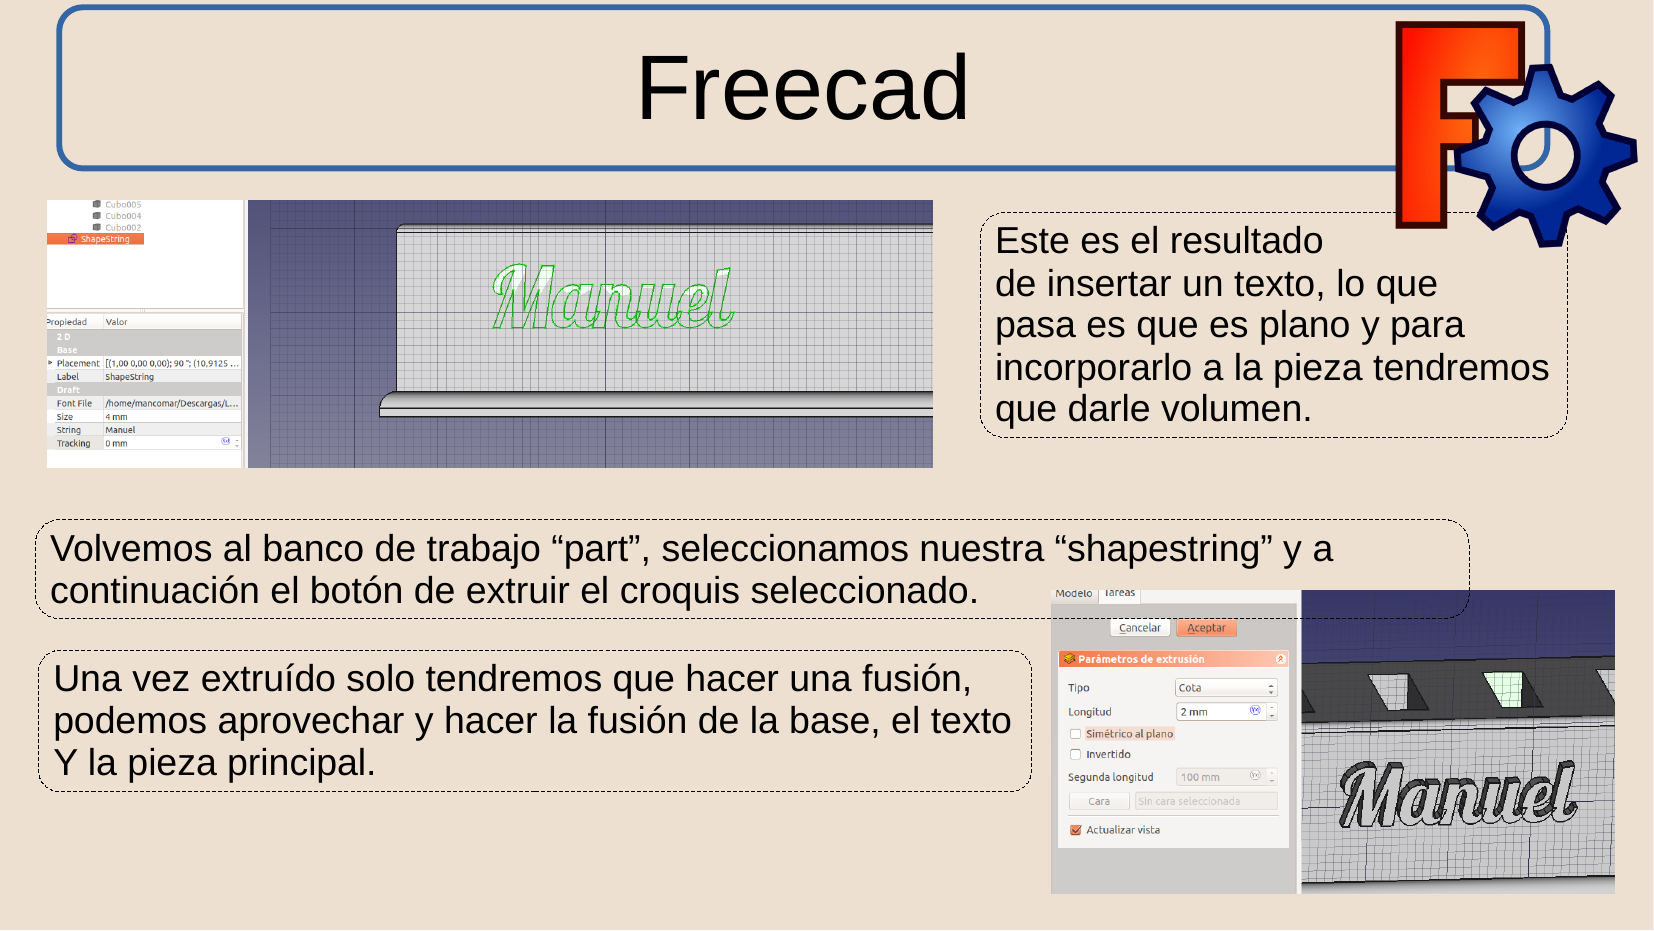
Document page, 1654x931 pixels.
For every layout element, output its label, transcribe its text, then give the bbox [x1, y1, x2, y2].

text_box Volvemos al banco de trabajo “part”, seleccionamos nuestra “shapestring” y a continuación el botón de extruir el croquis seleccionado. [35, 519, 1470, 619]
picture [1381, 0, 1654, 271]
title Freecad [59, 7, 1381, 169]
picture [1051, 590, 1615, 894]
text_box Este es el resultado de insertar un texto, lo que pasa es que es plano y para incorporarlo a la pieza tendremos que darle volumen. [980, 212, 1568, 438]
text_box Una vez extruído solo tendremos que hacer una fusión, podemos aprovechar y hacer la fusión de la base, el texto Y la pieza principal. [38, 650, 1032, 792]
picture [47, 200, 933, 469]
